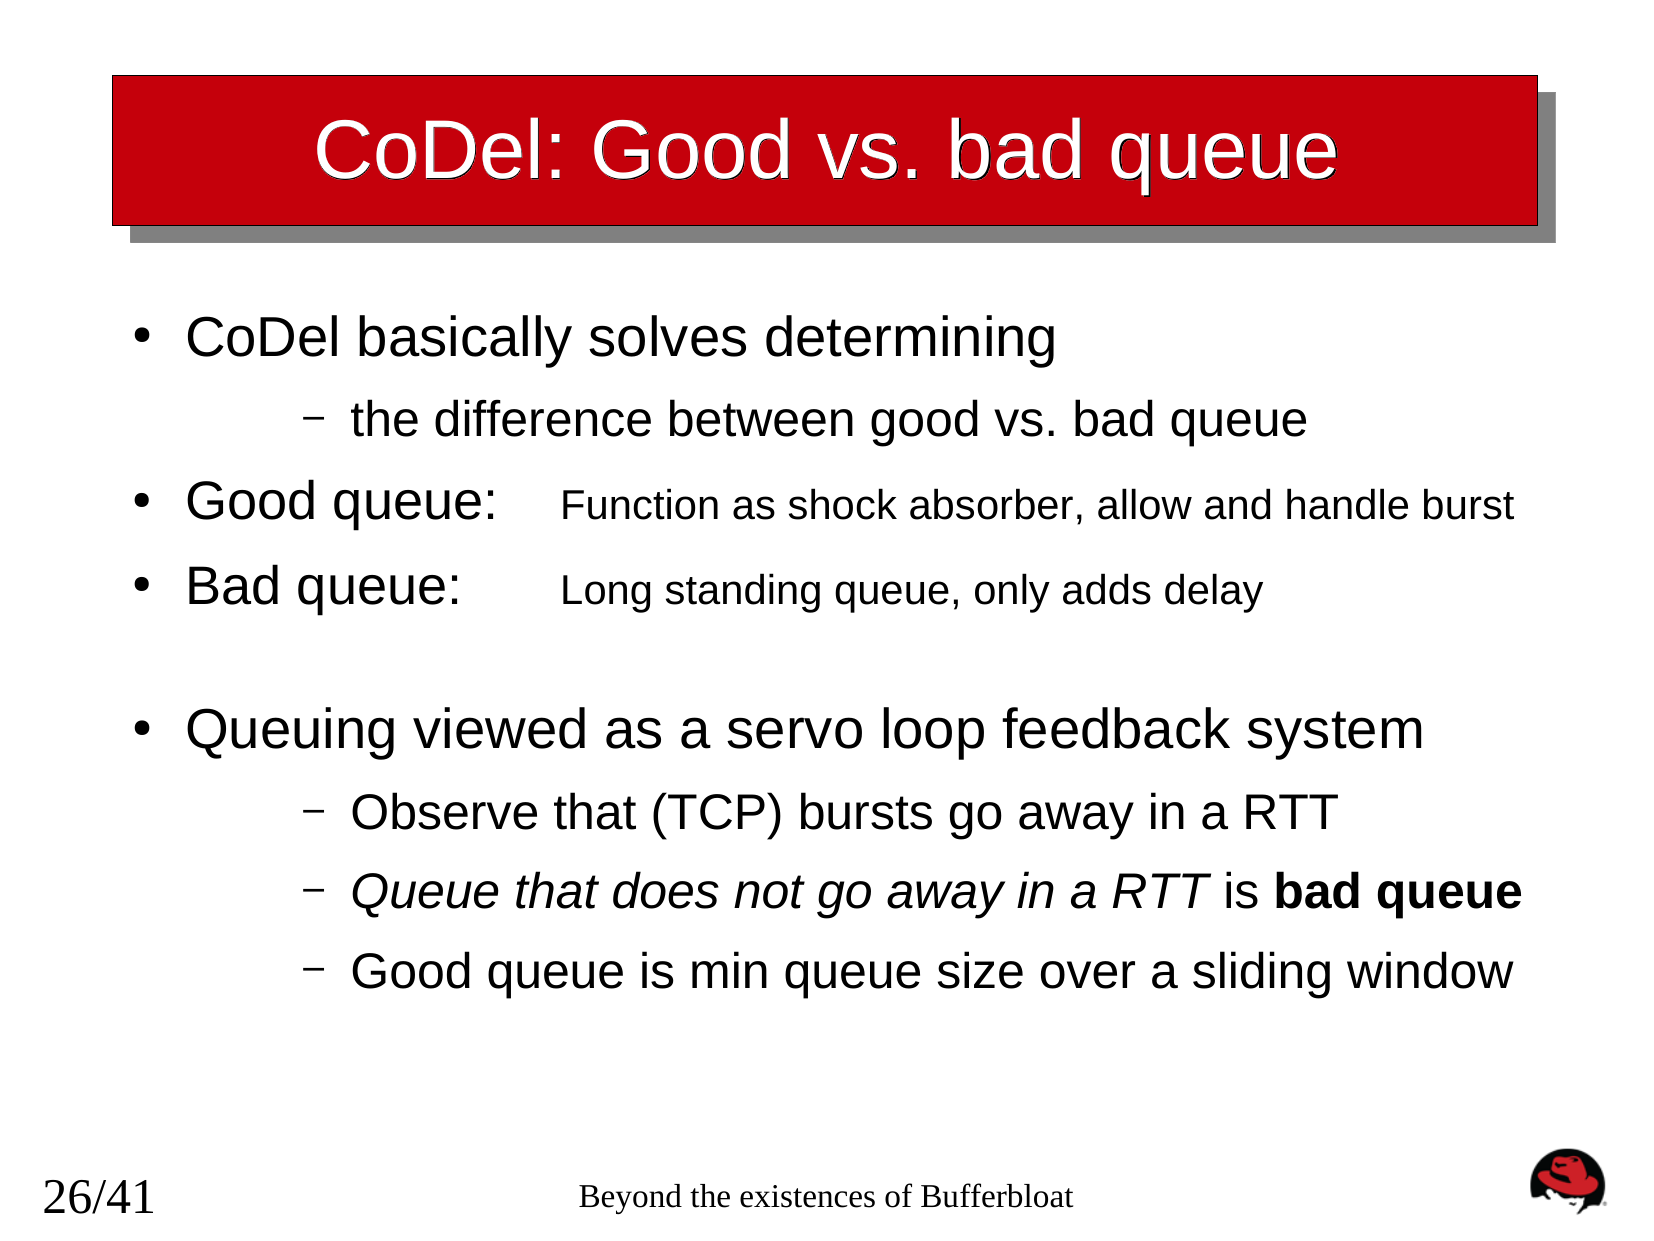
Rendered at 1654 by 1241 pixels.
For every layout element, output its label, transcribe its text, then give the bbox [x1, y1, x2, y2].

list CoDel basically solves determining the difference between good vs. bad queue Good queue: Function as shock absorber, allow and handle burst Bad queue: Long standing queue, only adds delay Queuing viewed as a servo loop feedback system Observe that (TCP) bursts go away in a RTT Queue that does not go away in a RTT is bad queue Good queue is min queue size over a sliding window [114, 305, 1540, 1093]
title CoDel: Good vs. bad queue [116, 75, 1538, 226]
picture [1529, 1146, 1613, 1224]
